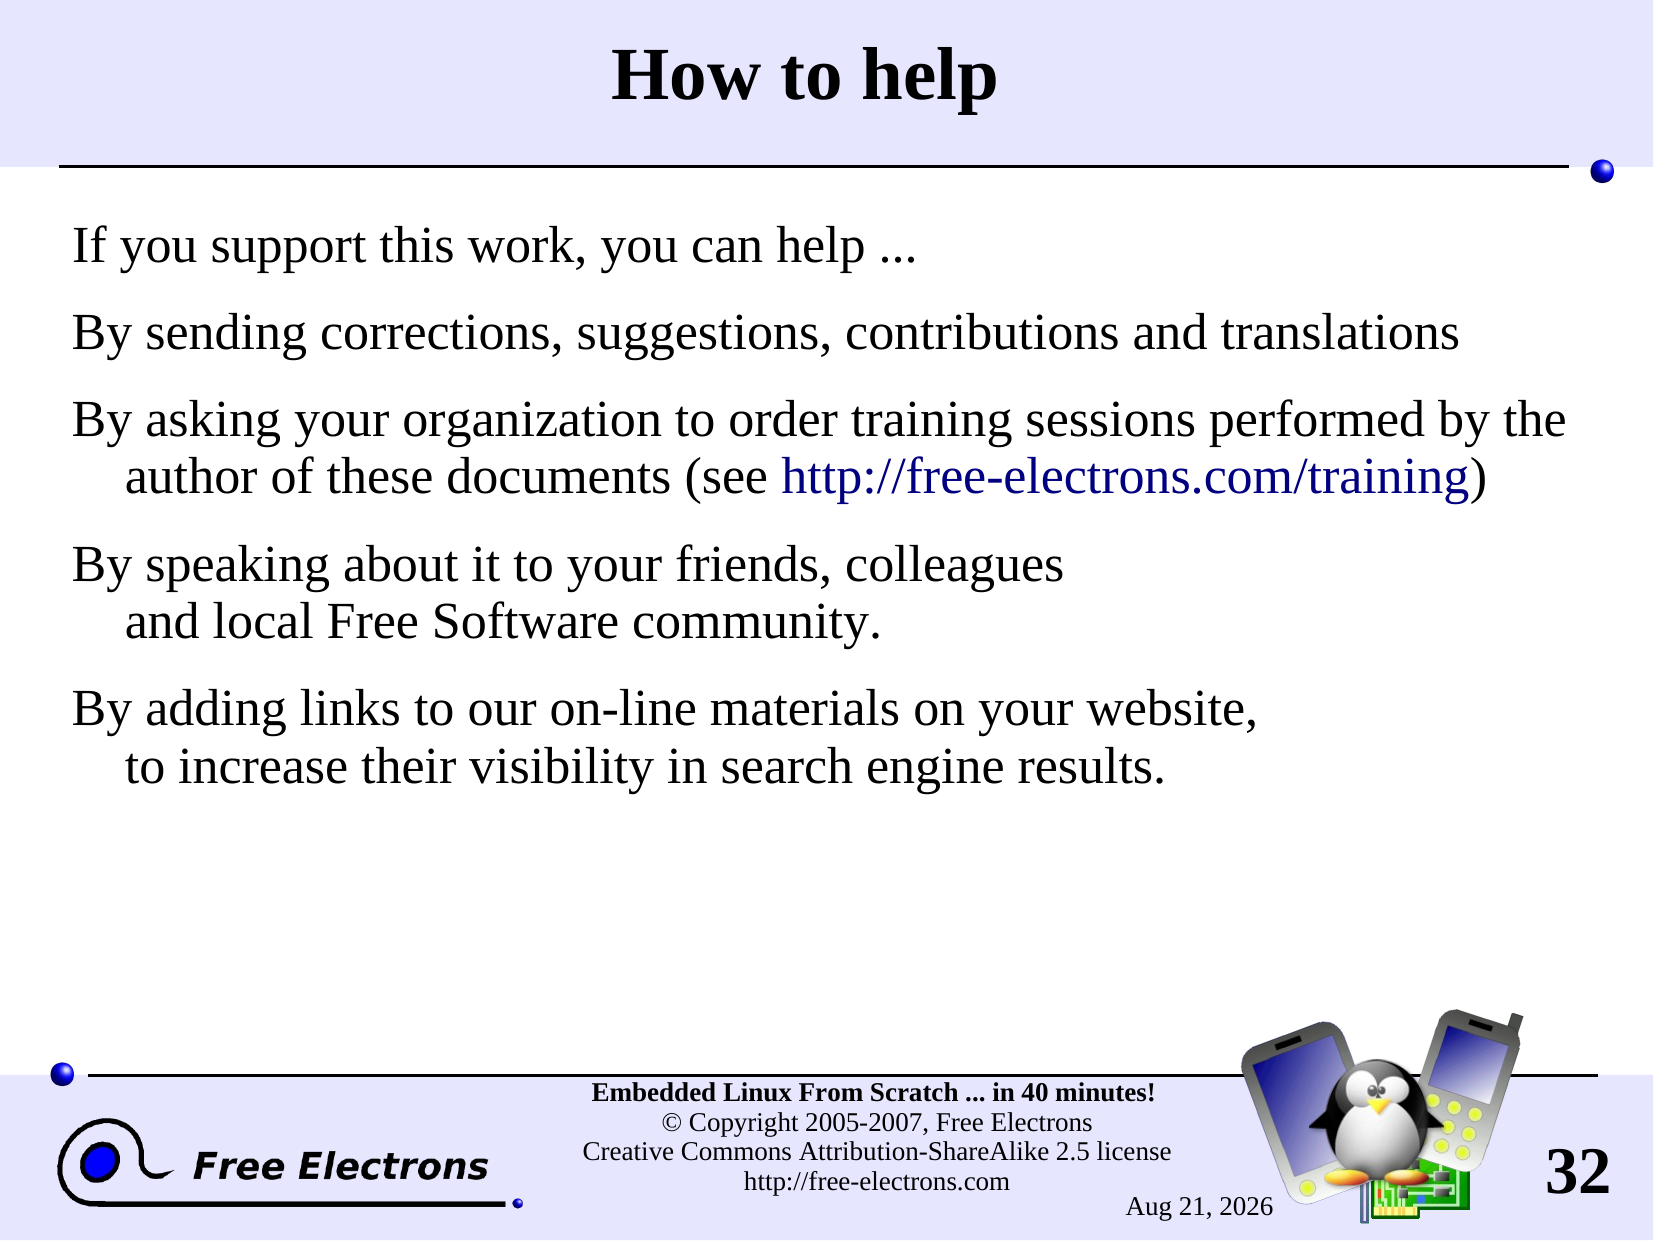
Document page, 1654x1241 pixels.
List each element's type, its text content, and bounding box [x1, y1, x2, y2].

picture [1231, 1066, 1521, 1241]
picture [50, 1107, 527, 1216]
title How to help [60, 12, 1551, 138]
list If you support this work, you can help ... By sending corrections, suggestions, contributions and translations By asking your organization to order training sessions performed by the author of these documents (see http://free-electrons.com/training) By speaking about it to your friends, colleagues and local Free Software community. By adding links to our on-line materials on your website, to increase their visibility in search engine results. [53, 216, 1588, 1066]
